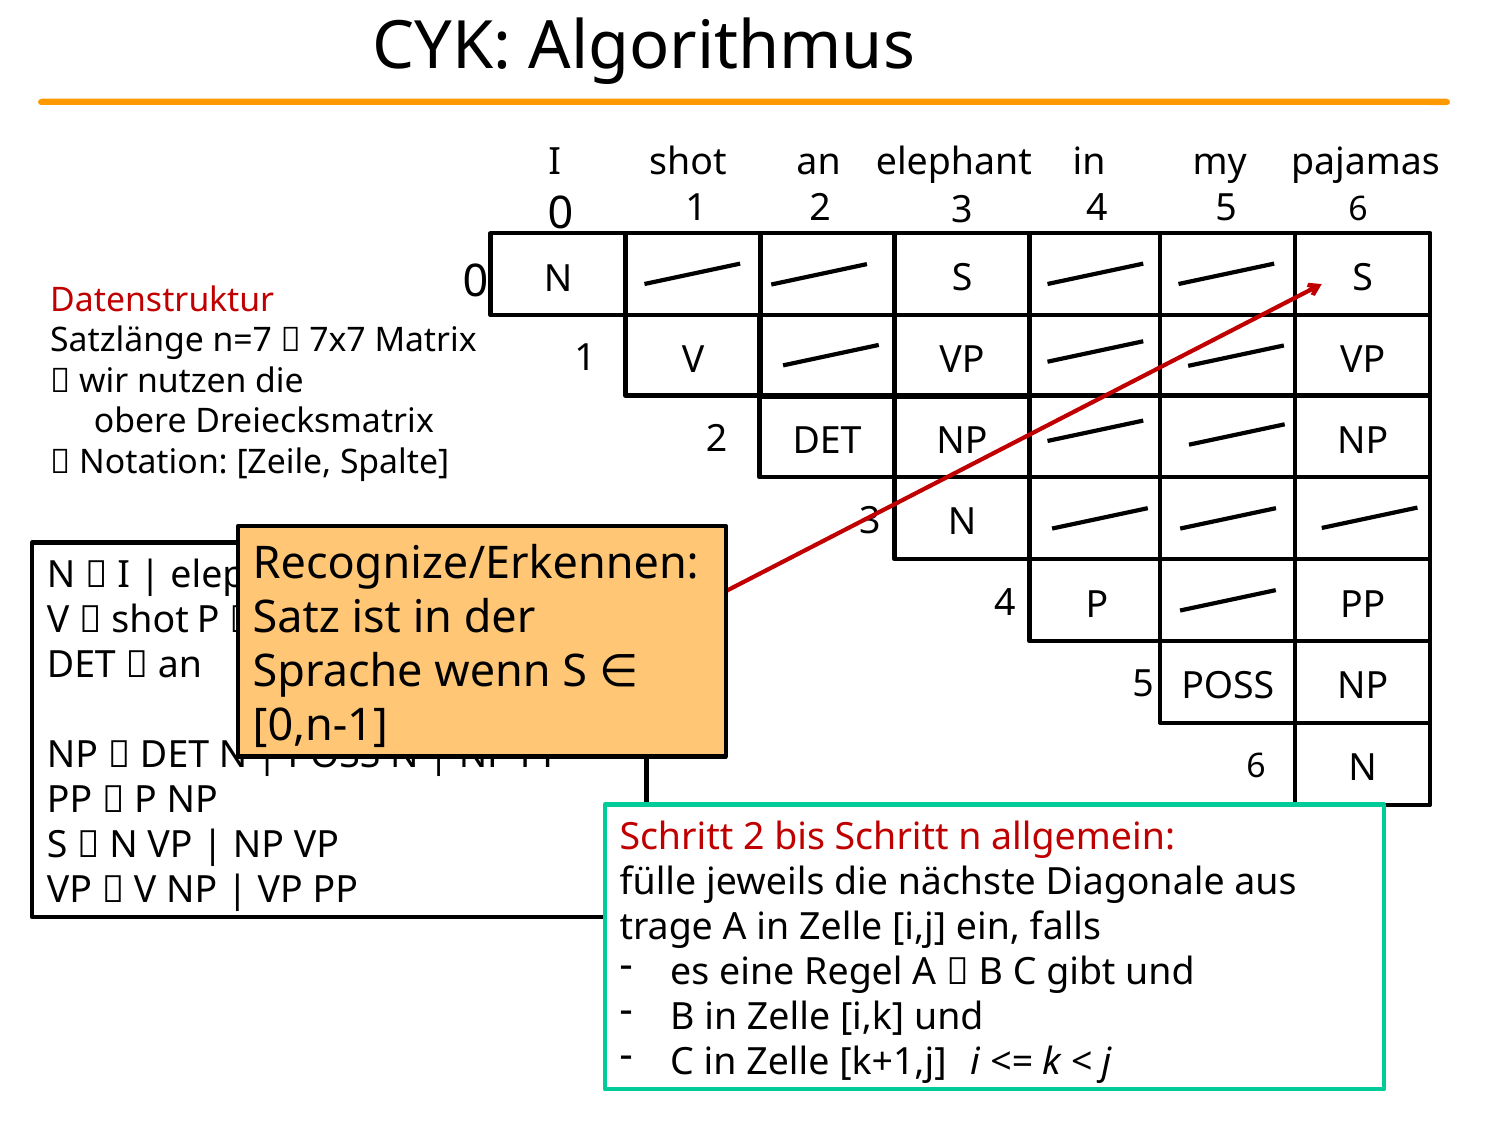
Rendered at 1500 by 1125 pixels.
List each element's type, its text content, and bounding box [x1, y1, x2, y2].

text_box V [625, 314, 757, 396]
text_box an [796, 137, 841, 183]
text_box 6 [1246, 743, 1276, 784]
text_box N [490, 233, 623, 316]
text_box DET [759, 395, 894, 478]
text_box in [1072, 137, 1106, 183]
text_box PP [1295, 559, 1431, 641]
text_box POSS [1160, 641, 1295, 724]
text_box N [1294, 722, 1431, 805]
text_box [726, 232, 1431, 641]
text_box P [1029, 559, 1160, 642]
text_box 5 [1215, 183, 1237, 229]
title CYK: Algorithmus [0, 0, 1288, 127]
text_box VP [1295, 314, 1431, 395]
text_box N [894, 477, 1029, 560]
text_box Schritt 2 bis Schritt n allgemein: fülle jeweils die nächste Diagonale aus trage A in Zelle [i,j] ein, falls es eine Regel A  B C gibt und B in Zelle [i,k] und C in Zelle [k+1,j] i <= k < j [604, 804, 1385, 1090]
text_box my [1192, 137, 1247, 183]
text_box 1 [685, 183, 707, 229]
text_box 4 [1086, 183, 1108, 229]
text_box NP [1295, 641, 1431, 722]
text_box Recognize/Erkennen: Satz ist in der Sprache wenn S ∈ [0,n-1] [237, 525, 726, 757]
text_box elephant [875, 137, 1032, 183]
text_box 1 [574, 332, 596, 379]
text_box I [548, 137, 562, 183]
text_box 0 [547, 183, 574, 238]
text_box 6 [1348, 186, 1378, 228]
text_box 4 [994, 577, 1016, 623]
text_box pajamas [1297, 156, 1309, 172]
text_box Datenstruktur Satzlänge n=7  7x7 Matrix  wir nutzen die obere Dreiecksmatrix  Notation: [Zeile, Spalte] [35, 270, 504, 488]
text_box 2 [809, 183, 831, 229]
text_box 0 [462, 251, 489, 270]
text_box pajamas [1291, 137, 1440, 183]
text_box 3 [859, 495, 881, 522]
text_box 2 [705, 413, 728, 459]
text_box shot [649, 137, 727, 183]
text_box NP [894, 395, 1029, 477]
text_box 5 [1132, 659, 1154, 705]
text_box N [894, 477, 945, 503]
text_box elephant [933, 156, 945, 172]
text_box VP [894, 314, 1029, 395]
text_box N  I | elephant | pajamas V  shot P  in DET  an POSS  my NP  DET N | POSS N | NP PP PP  P NP S  N VP | NP VP VP  V NP | VP PP [32, 542, 647, 918]
text_box S [1295, 232, 1431, 314]
text_box S [894, 232, 1029, 314]
text_box 3 [859, 512, 881, 541]
text_box NP [950, 436, 1029, 477]
text_box NP [1295, 395, 1431, 477]
text_box 3 [951, 185, 973, 231]
